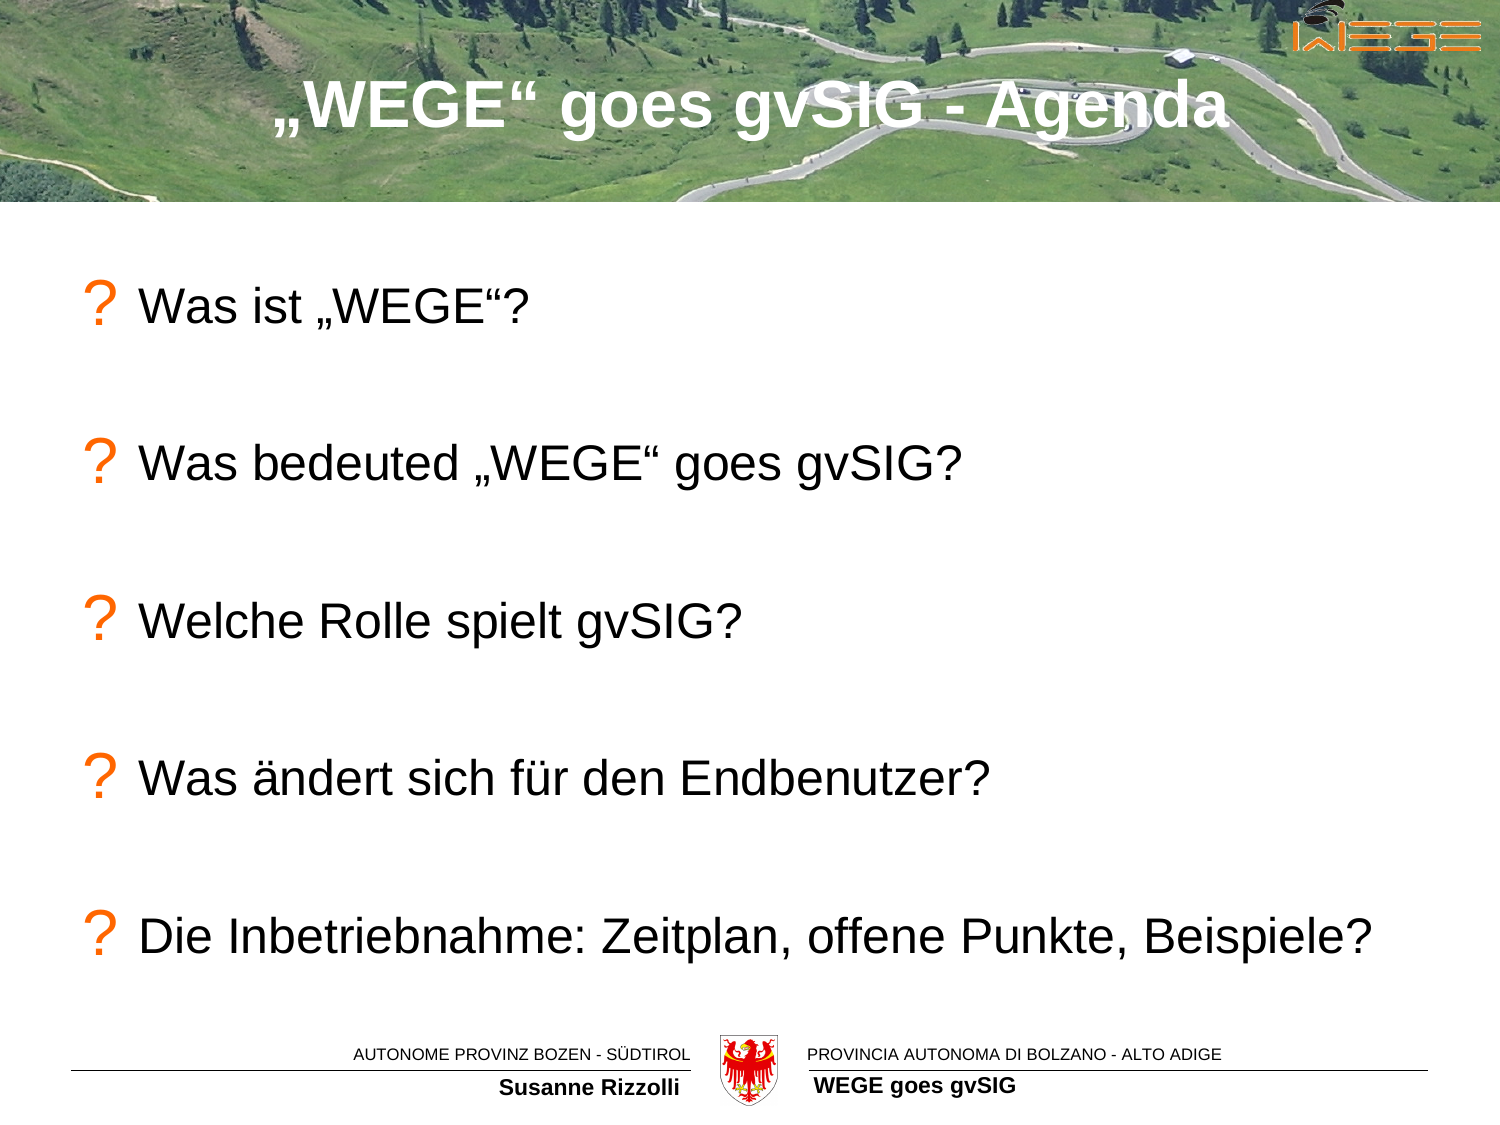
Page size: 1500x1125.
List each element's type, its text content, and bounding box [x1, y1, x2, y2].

picture [0, 72, 1500, 202]
title „WEGE“ goes gvSIG - Agenda [75, 7, 1426, 195]
list Was ist „WEGE“? Was bedeuted „WEGE“ goes gvSIG? Welche Rolle spielt gvSIG? Was ändert sich für den Endbenutzer? Die Inbetriebnahme: Zeitplan, offene Punkte, Beispiele? [67, 265, 1418, 1125]
